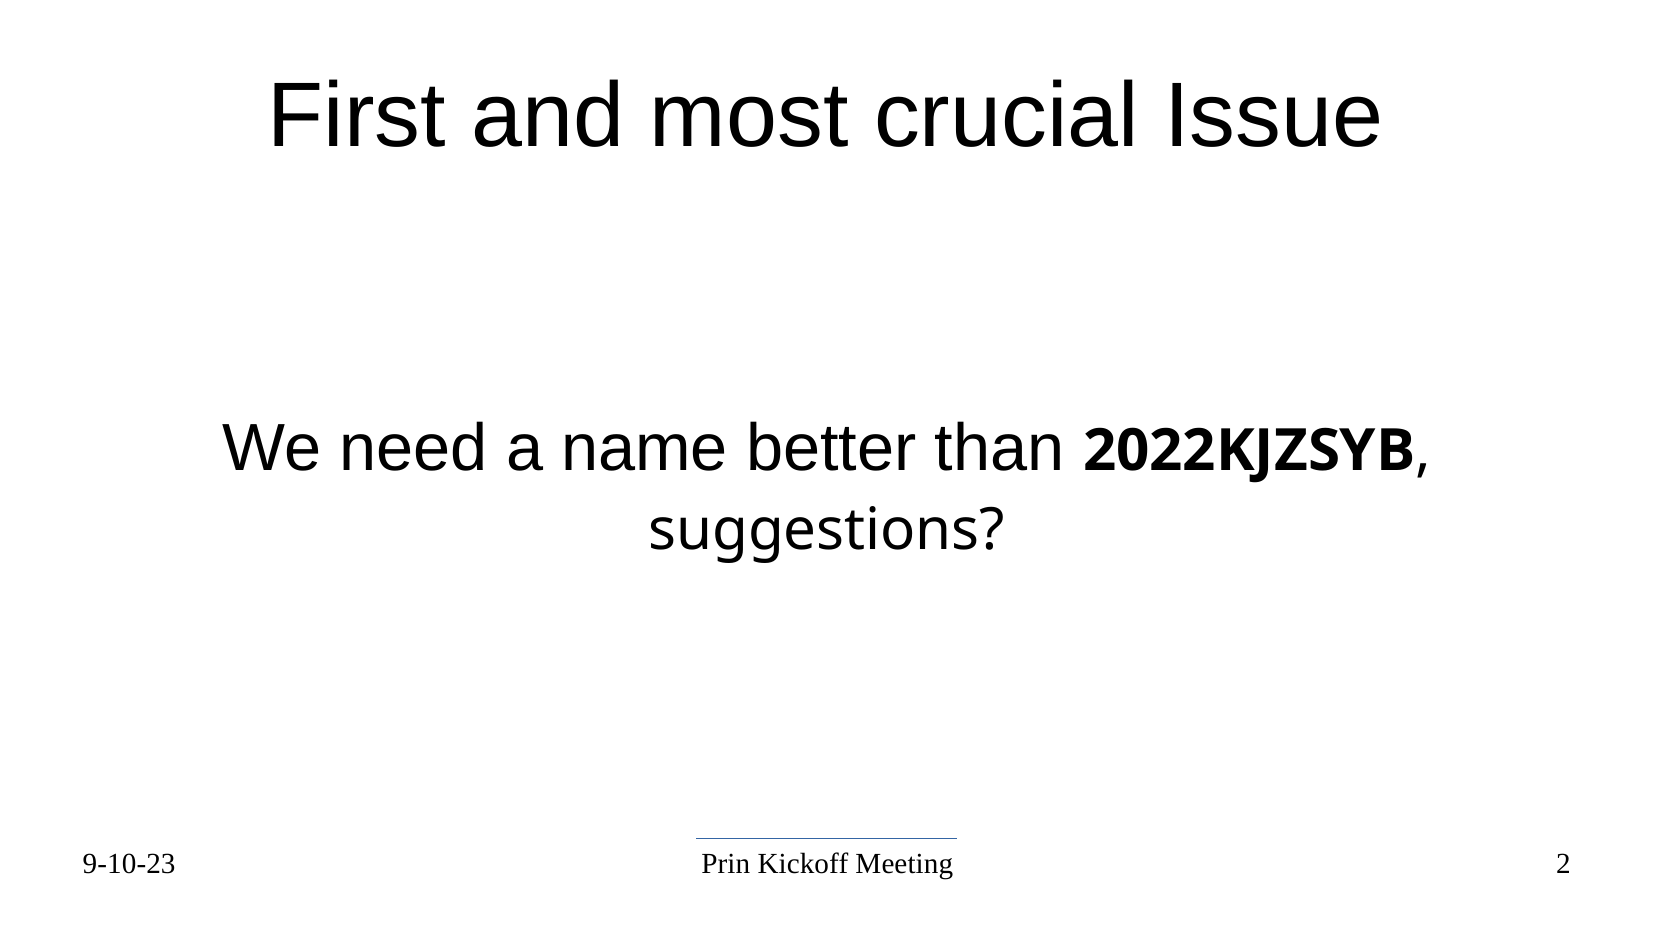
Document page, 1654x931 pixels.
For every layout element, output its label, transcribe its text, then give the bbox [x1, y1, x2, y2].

title First and most crucial Issue [82, 37, 1571, 193]
subtitle We need a name better than 2022KJZSYB, suggestions? [82, 217, 1571, 758]
